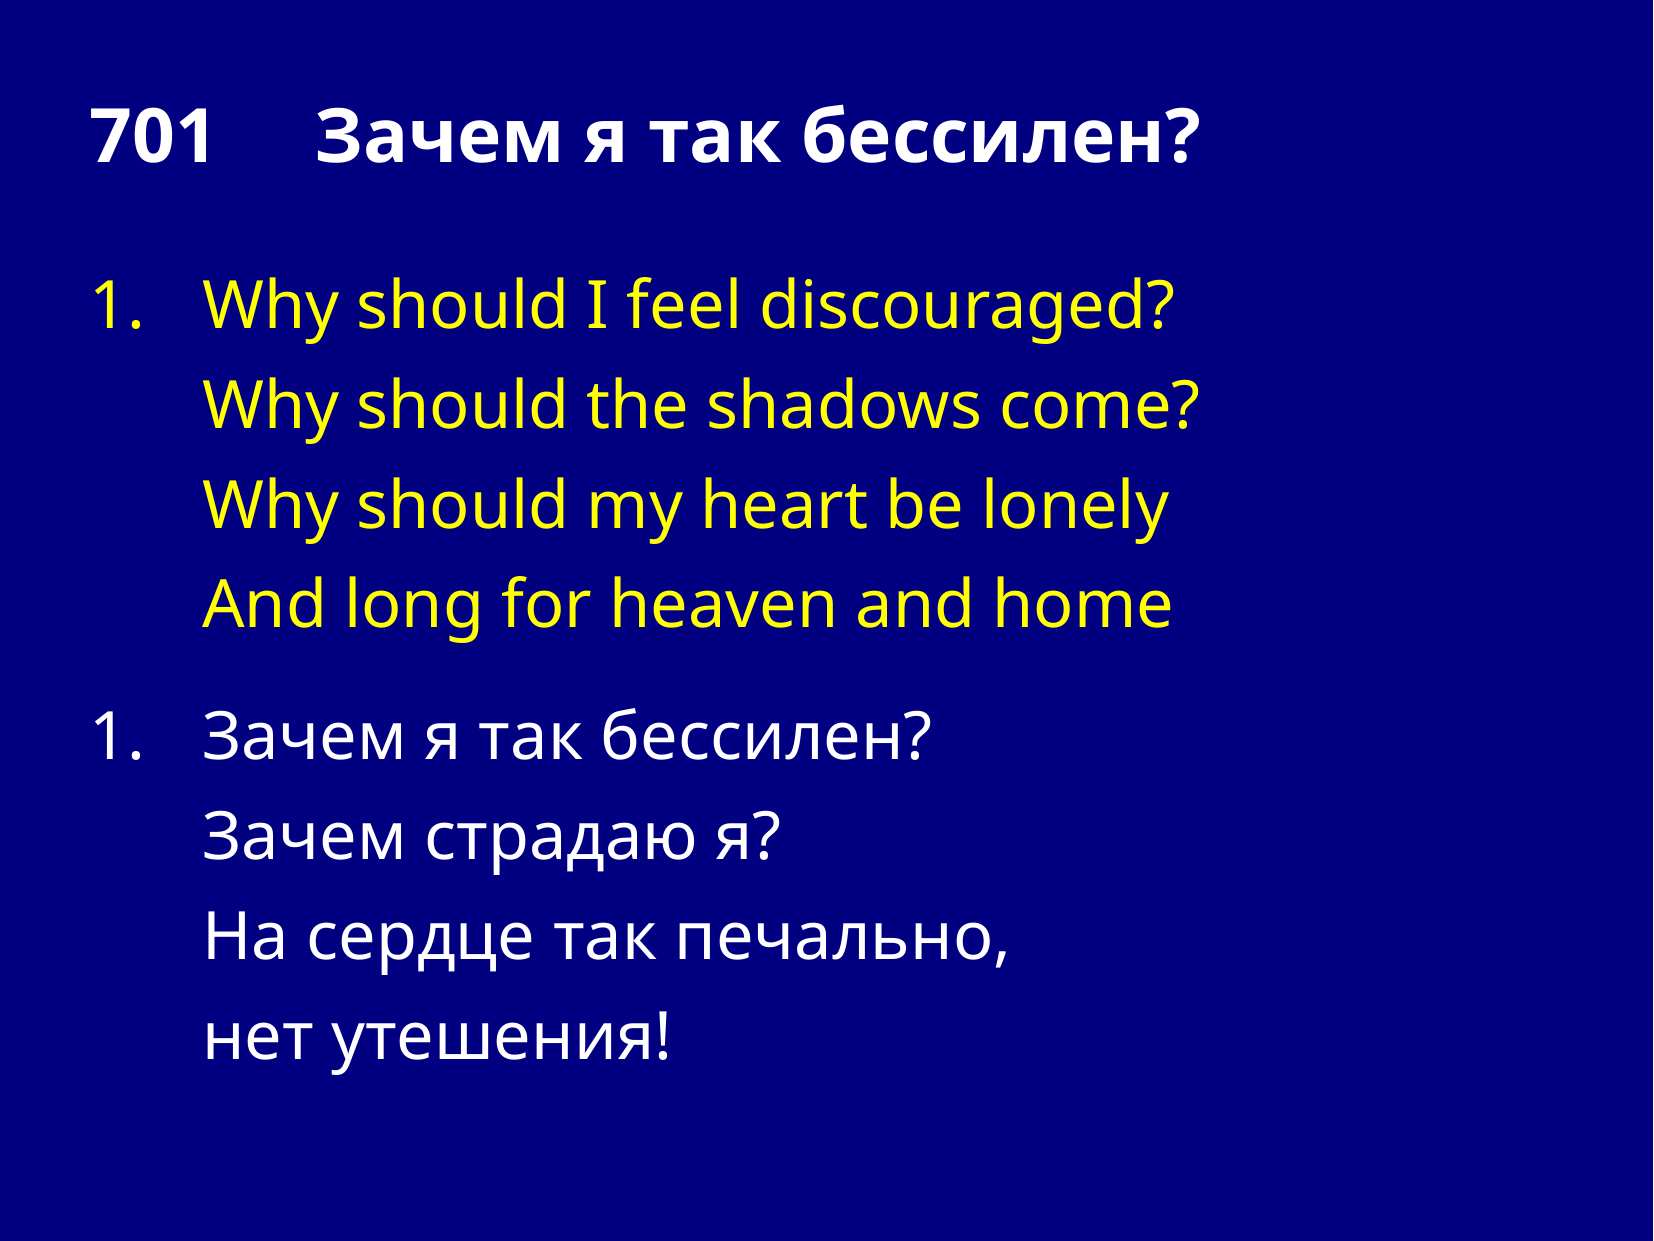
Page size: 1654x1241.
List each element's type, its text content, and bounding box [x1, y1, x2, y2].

text_box 701 Зачем я так бессилен? [75, 75, 1576, 188]
text_box 1. Why should I feel discouraged? Why should the shadows come? Why should my heart be lonely And long for heaven and home [75, 188, 1576, 581]
text_box 1. Зачем я так бессилен? Зачем страдаю я? На сердце так печально, нет утешения! [75, 581, 1576, 1163]
